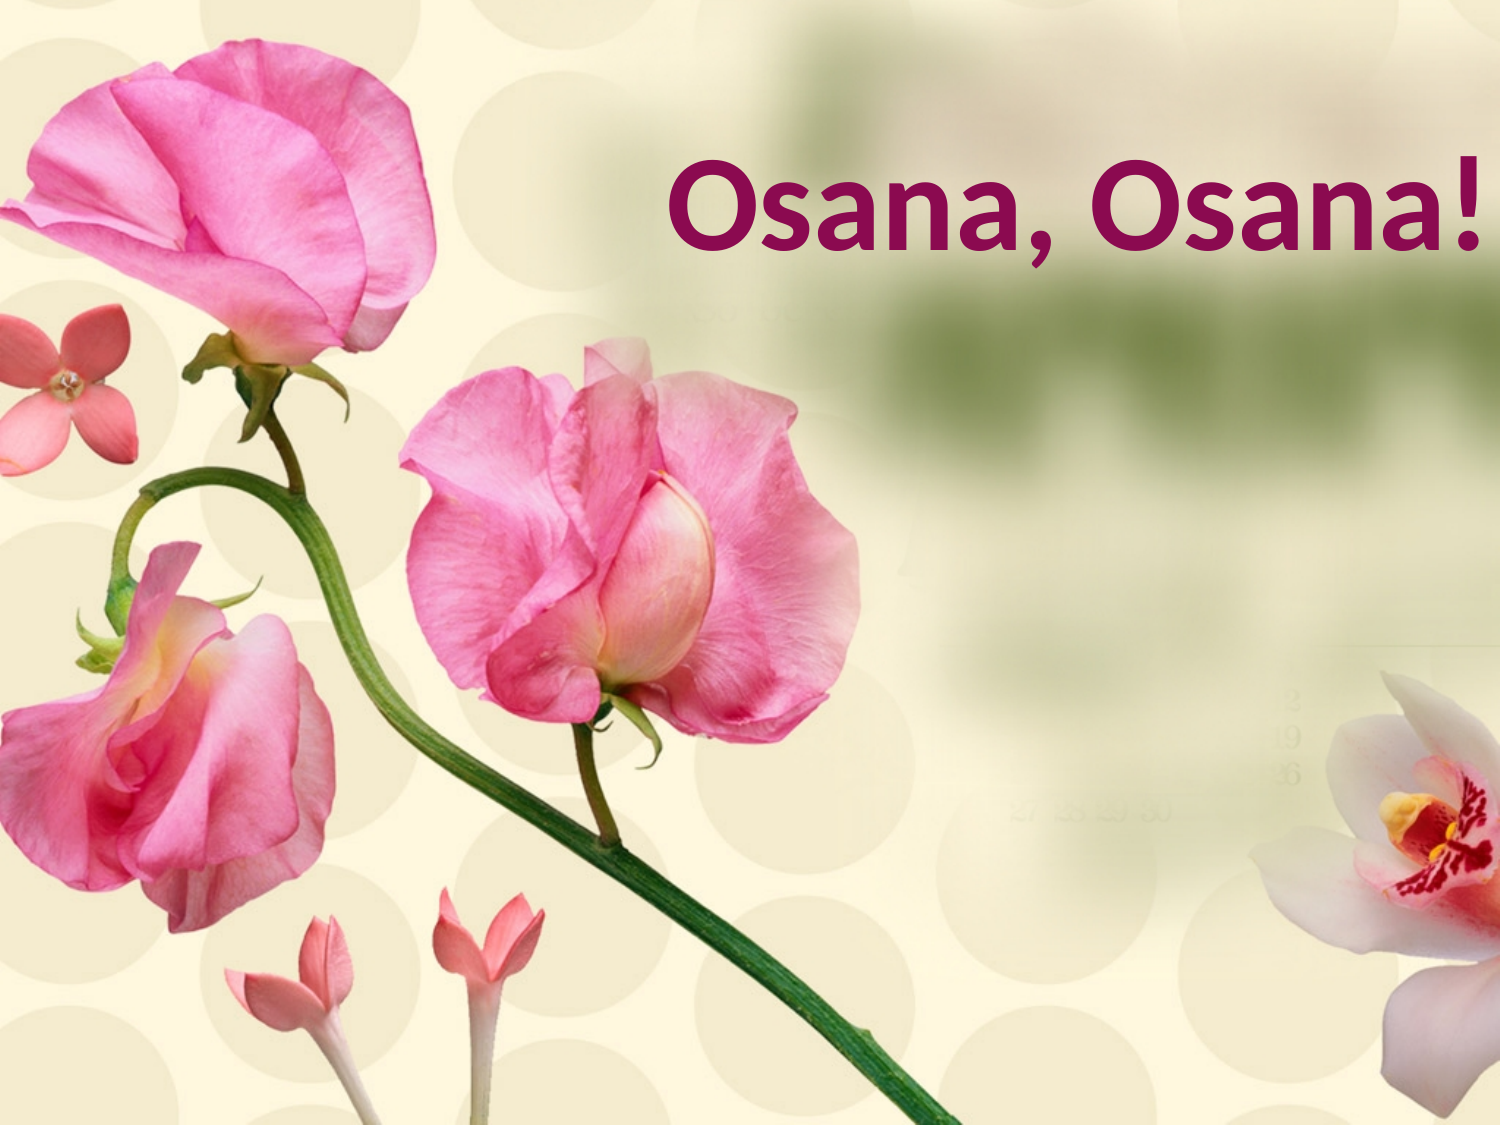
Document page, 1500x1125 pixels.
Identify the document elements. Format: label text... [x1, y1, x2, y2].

picture [0, 0, 1500, 1125]
text_box Osana, Osana! [651, 105, 1500, 288]
